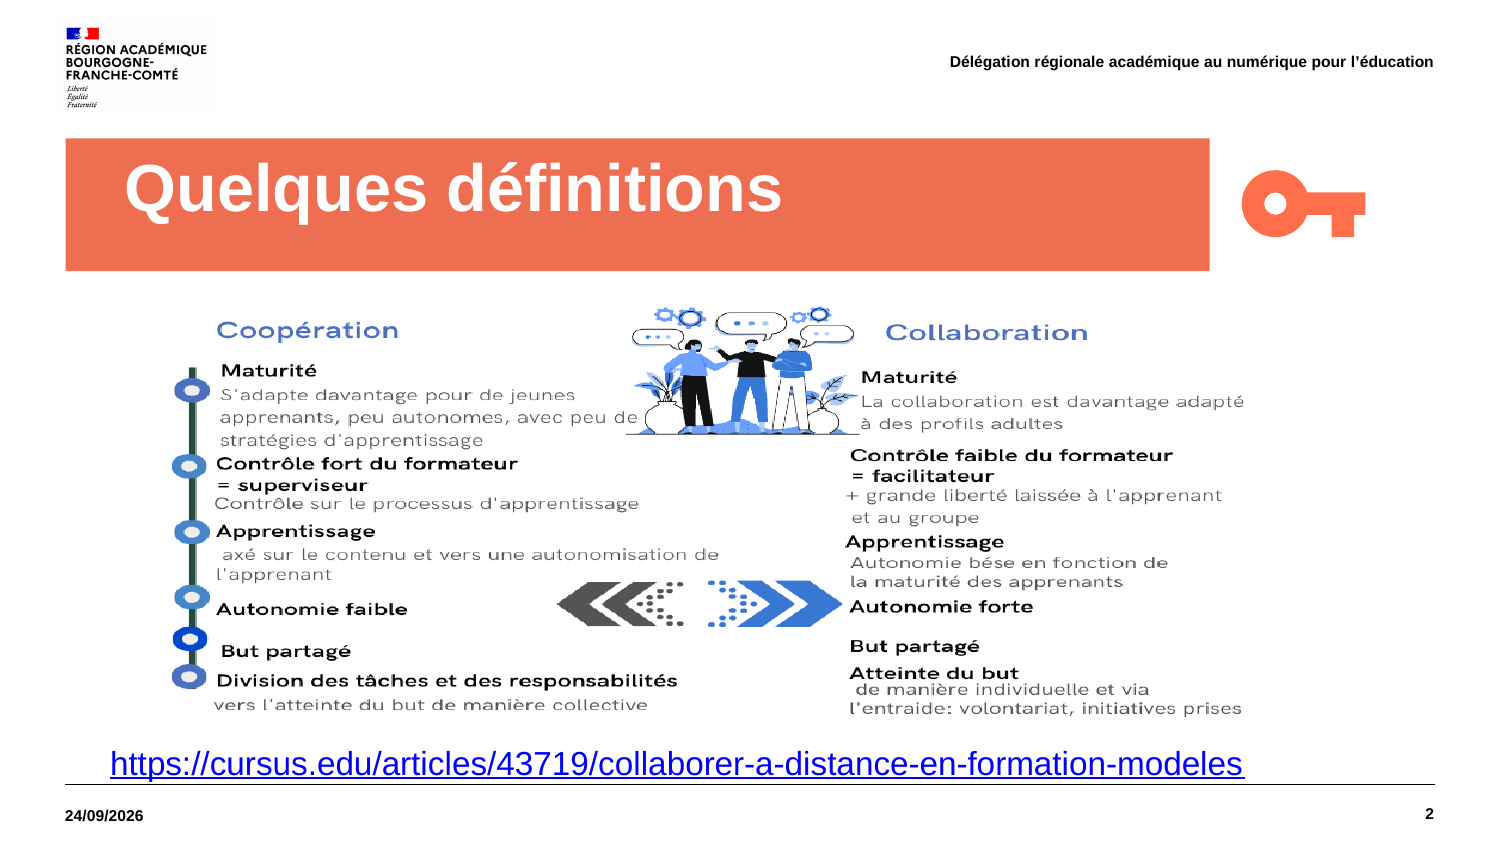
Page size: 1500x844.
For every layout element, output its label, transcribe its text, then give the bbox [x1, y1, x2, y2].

text_box 03/02/2022 [64, 786, 251, 843]
picture [129, 289, 1276, 733]
picture [55, 16, 218, 119]
text_box Délégation régionale académique au numérique pour l’éducation [470, 32, 1434, 90]
text_box <numéro> [1213, 784, 1434, 843]
text_box [1241, 170, 1366, 238]
text_box Quelques définitions [65, 138, 1210, 272]
text_box https://cursus.edu/articles/43719/collaborer-a-distance-en-formation-modeles [95, 734, 1406, 792]
